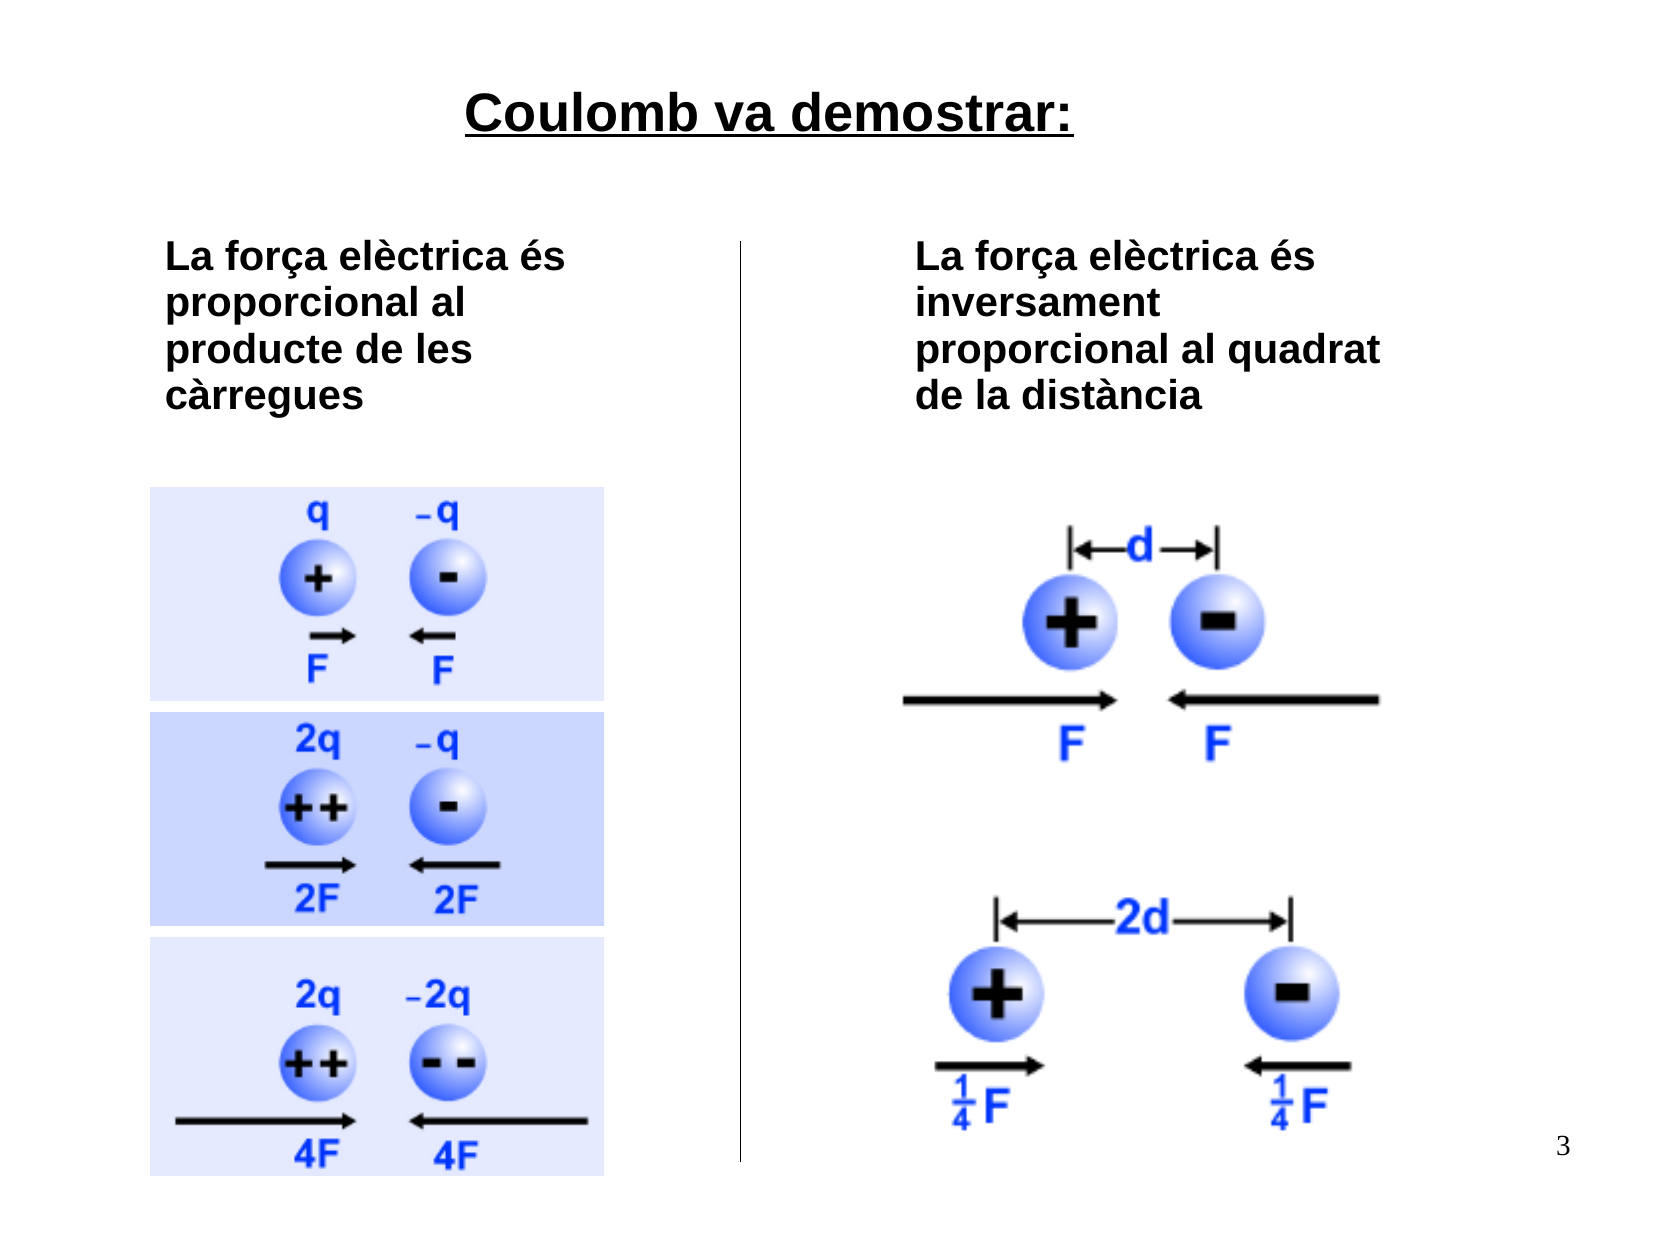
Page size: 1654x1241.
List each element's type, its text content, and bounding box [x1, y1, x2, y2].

picture [855, 499, 1426, 788]
picture [855, 862, 1426, 1151]
text_box La força elèctrica és proporcional al producte de les càrregues [150, 225, 601, 426]
picture [150, 712, 605, 926]
picture [150, 937, 605, 1176]
text_box Coulomb va demostrar: [450, 75, 1238, 151]
text_box La força elèctrica és inversament proporcional al quadrat de la distància [900, 225, 1426, 426]
picture [150, 487, 605, 701]
